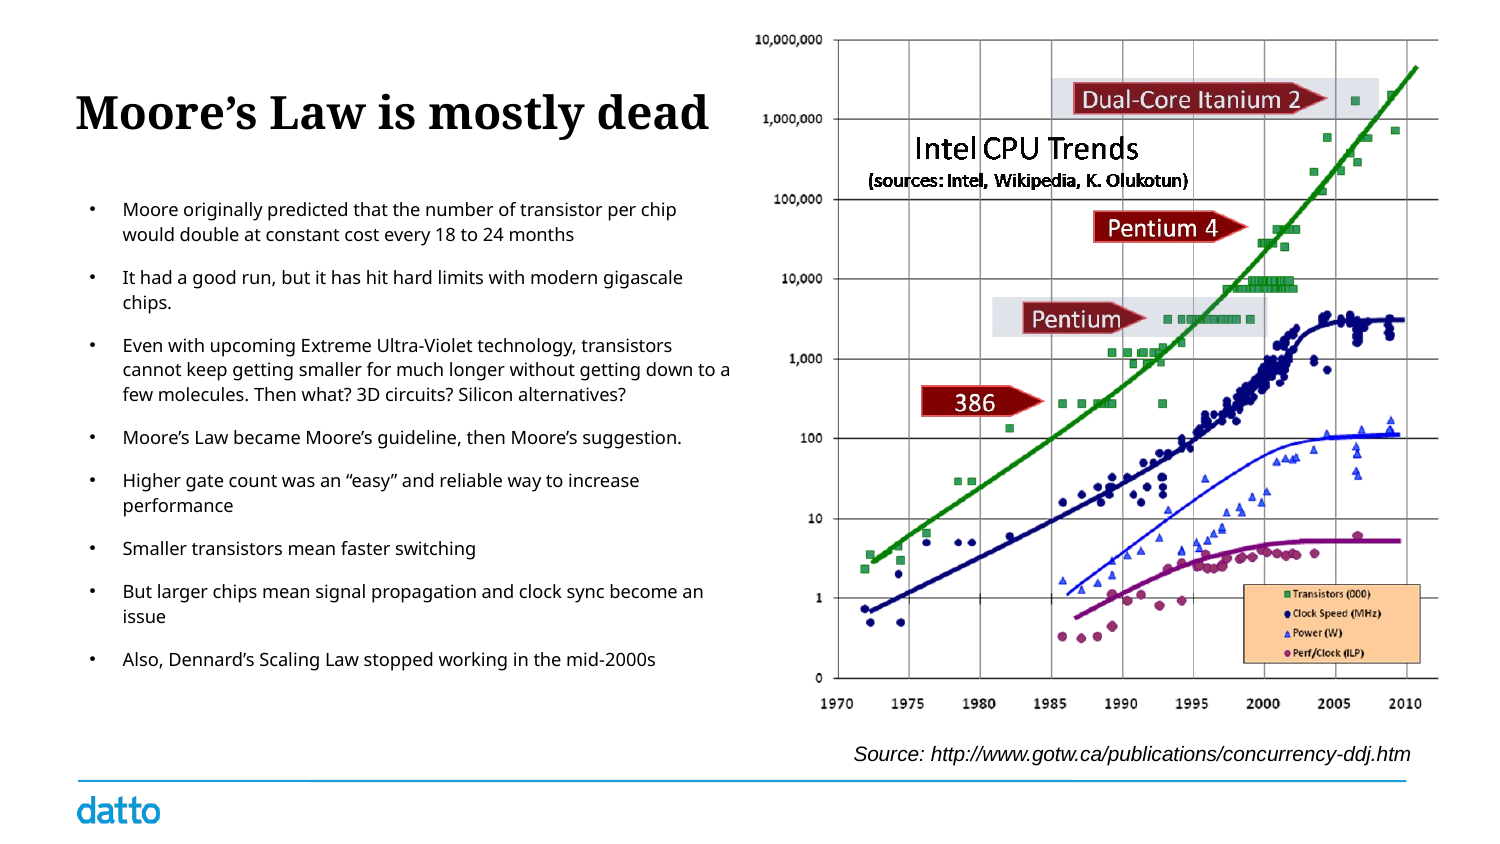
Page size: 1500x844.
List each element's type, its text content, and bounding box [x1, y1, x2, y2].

picture [77, 796, 91, 808]
picture [146, 808, 156, 819]
list Moore originally predicted that the number of transistor per chip would double at constant cost every 18 to 24 months It had a good run, but it has hit hard limits with modern gigascale chips. Even with upcoming Extreme Ultra-Violet technology, transistors cannot keep getting smaller for much longer without getting down to a few molecules. Then what? 3D circuits? Silicon alternatives? Moore’s Law became Moore’s guideline, then Moore’s suggestion. Higher gate count was an “easy” and reliable way to increase performance Smaller transistors mean faster switching But larger chips mean signal propagation and clock sync become an issue Also, Dennard’s Scaling Law stopped working in the mid-2000s [78, 197, 736, 687]
title Moore’s Law is mostly dead [75, 51, 747, 172]
text_box Source: http://www.gotw.ca/publications/concurrency-ddj.htm [795, 735, 1471, 796]
picture [136, 796, 160, 824]
picture [747, 14, 1456, 721]
picture [95, 796, 133, 824]
picture [82, 808, 91, 819]
picture [122, 808, 133, 824]
